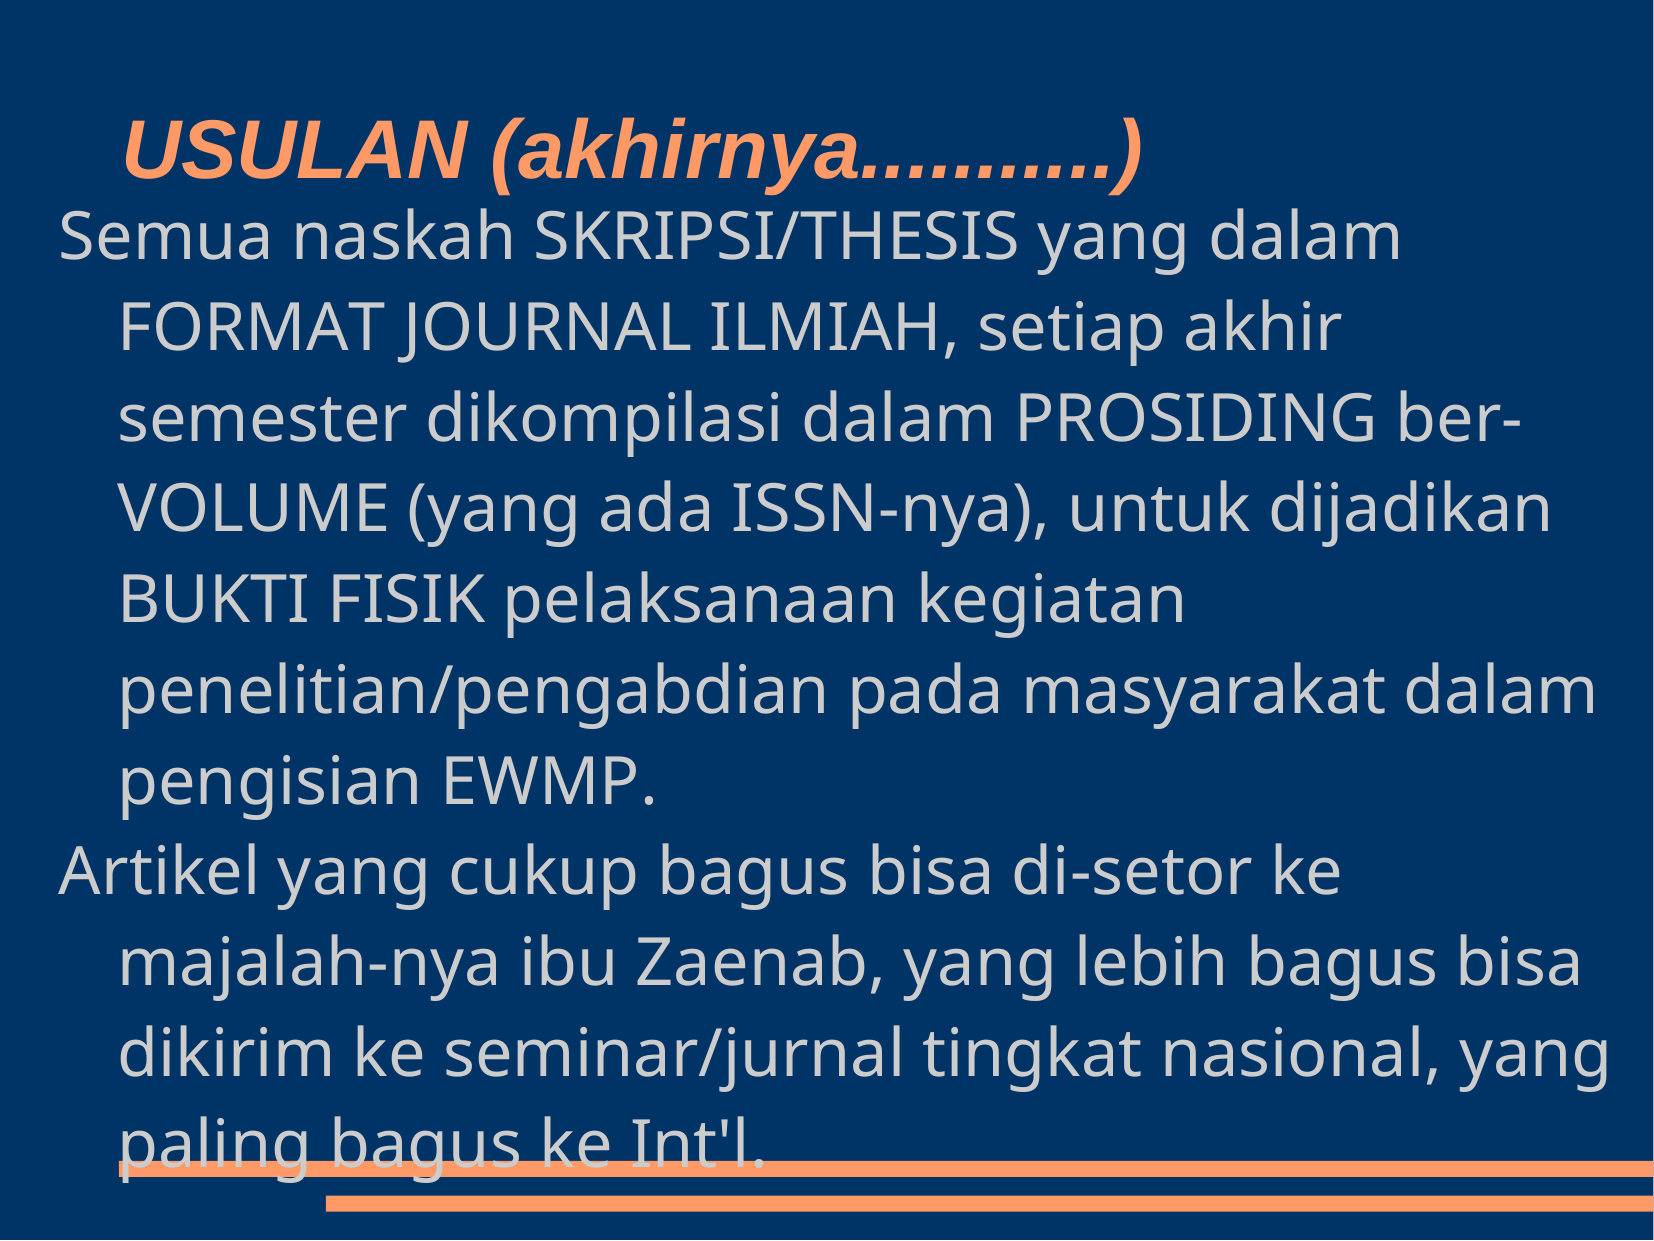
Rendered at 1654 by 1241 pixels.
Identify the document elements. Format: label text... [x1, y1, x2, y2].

subtitle Semua naskah SKRIPSI/THESIS yang dalam FORMAT JOURNAL ILMIAH, setiap akhir semester dikompilasi dalam PROSIDING ber-VOLUME (yang ada ISSN-nya), untuk dijadikan BUKTI FISIK pelaksanaan kegiatan penelitian/pengabdian pada masyarakat dalam pengisian EWMP. Artikel yang cukup bagus bisa di-setor ke majalah-nya ibu Zaenab, yang lebih bagus bisa dikirim ke seminar/jurnal tingkat nasional, yang paling bagus ke Int'l. [59, 241, 1625, 1134]
title USULAN (akhirnya...........) [121, 53, 1534, 241]
